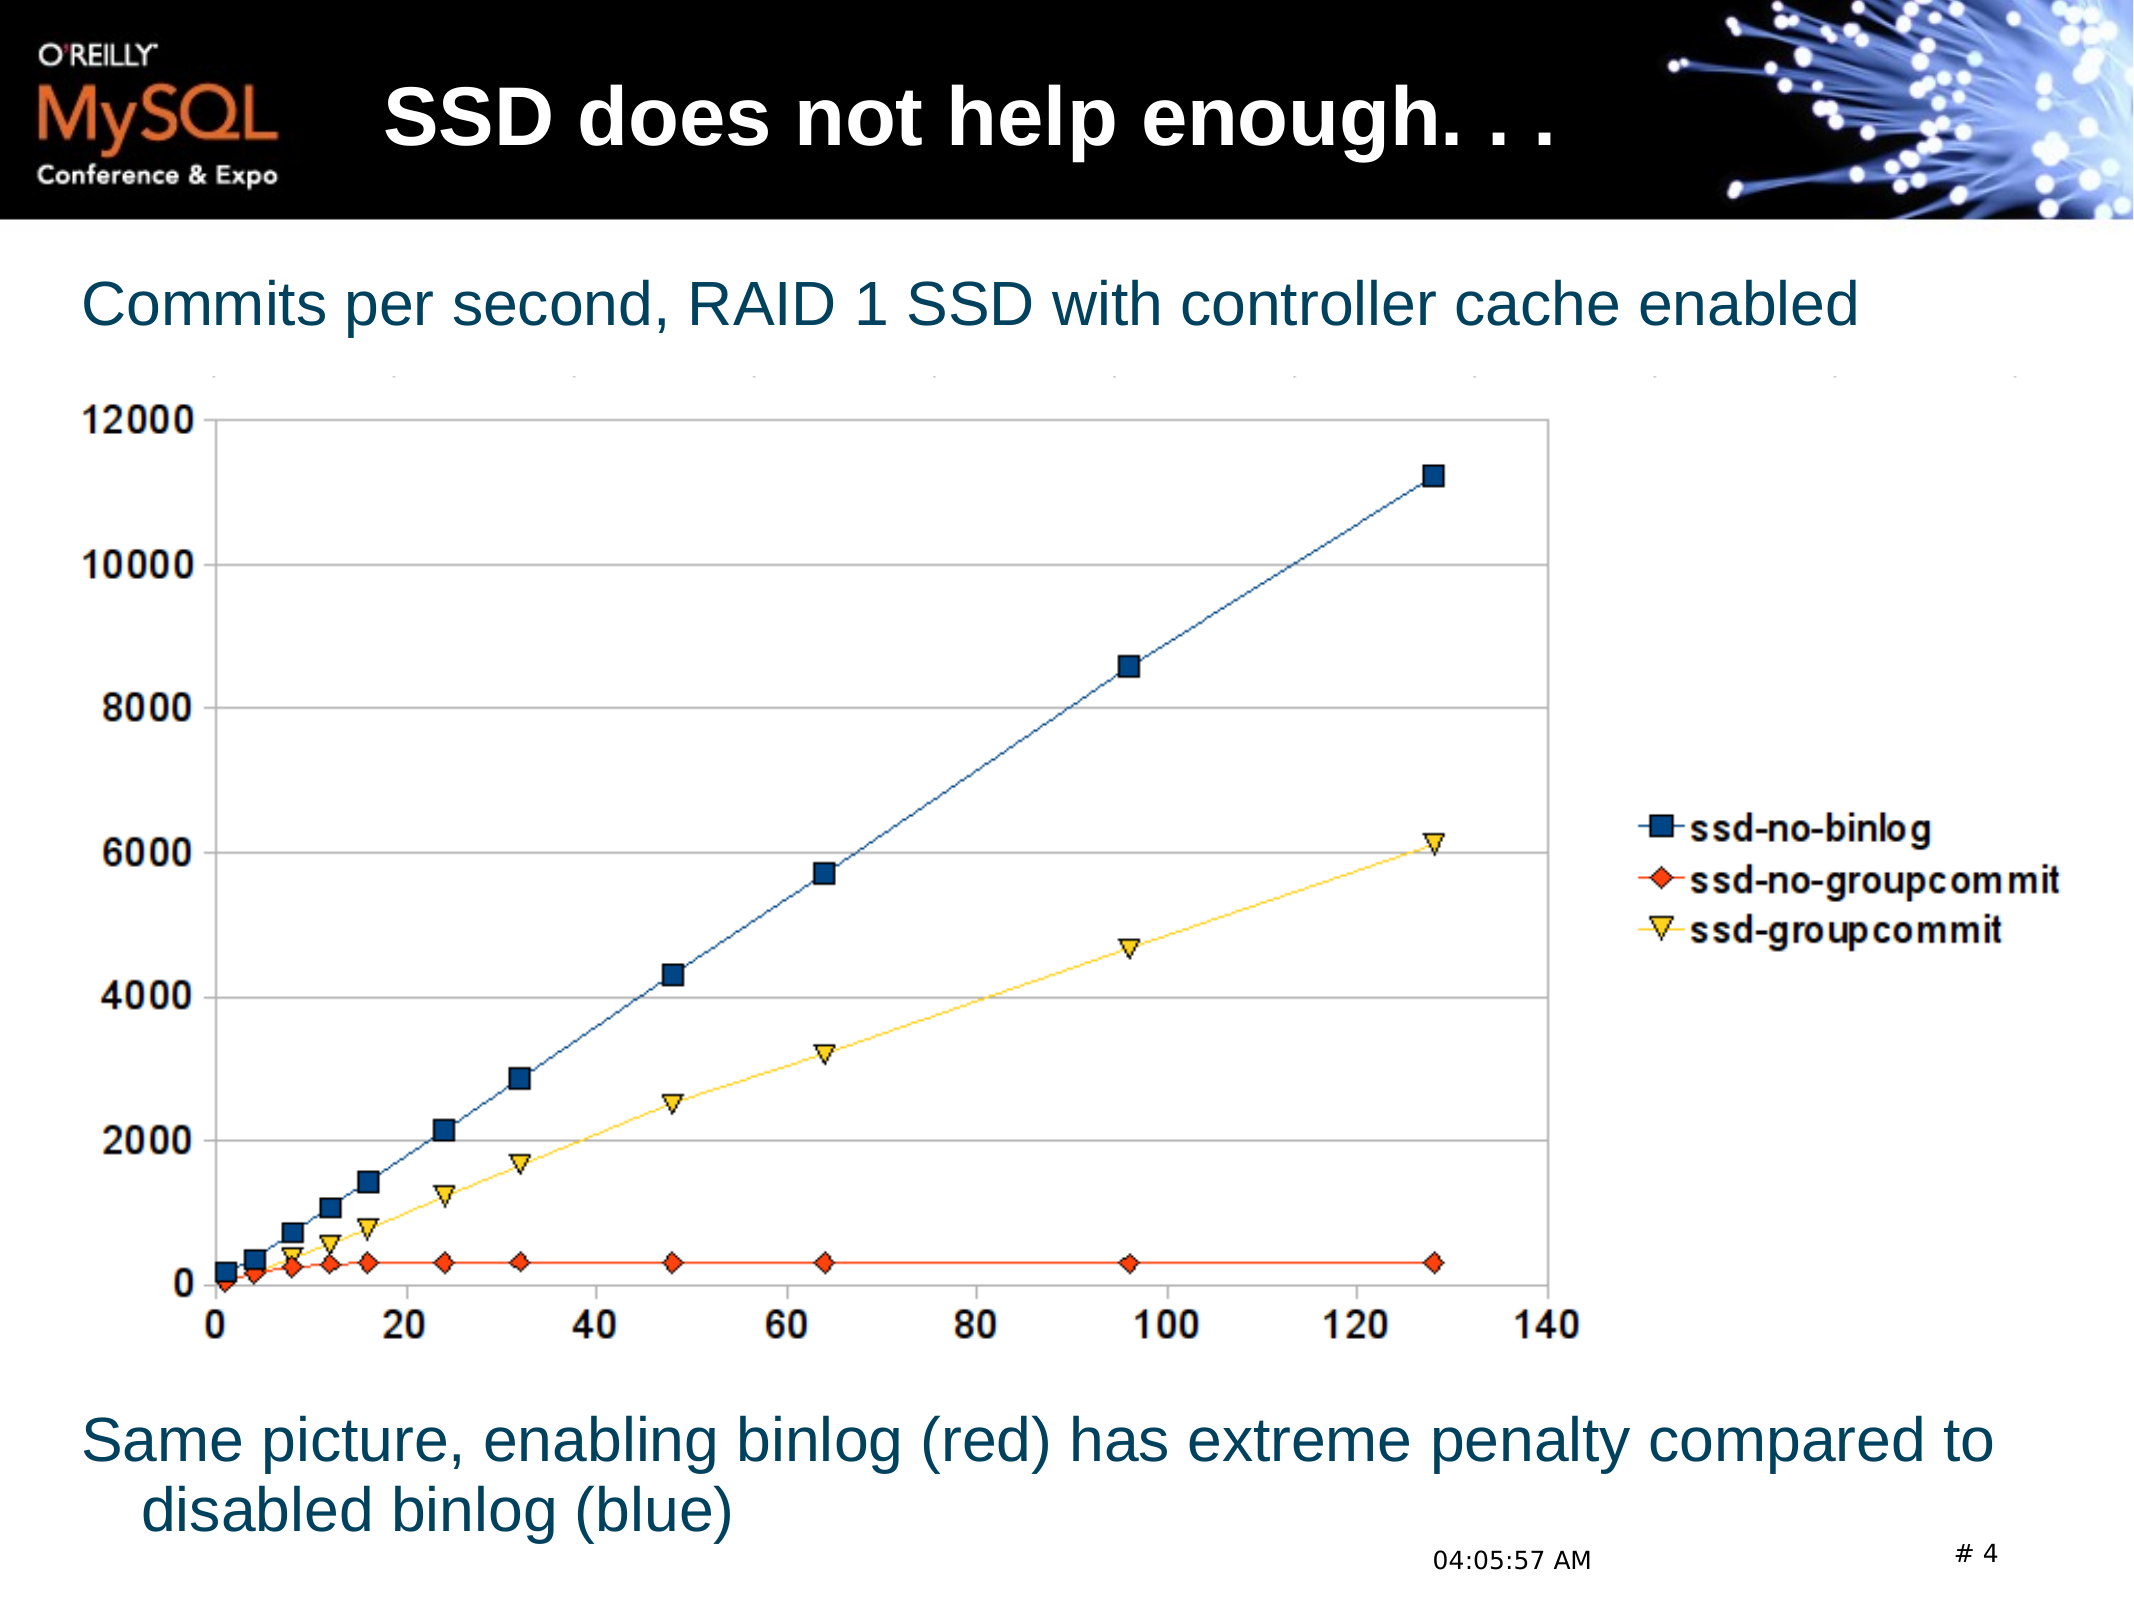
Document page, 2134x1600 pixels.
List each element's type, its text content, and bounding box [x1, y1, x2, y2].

picture [1578, 1554, 1584, 1562]
picture [1559, 1554, 1565, 1562]
picture [1494, 1559, 1501, 1567]
picture [0, 0, 2134, 1600]
picture [1533, 1554, 1541, 1567]
title SSD does not help enough. . . [374, 38, 2103, 195]
picture [1477, 1554, 1485, 1567]
list Commits per second, RAID 1 SSD with controller cache enabled Same picture, enabling binlog (red) has extreme penalty compared to disabled binlog (blue) [0, 260, 2100, 1554]
picture [1436, 1554, 1444, 1567]
picture [1451, 1554, 1457, 1563]
picture [1517, 1554, 1525, 1567]
